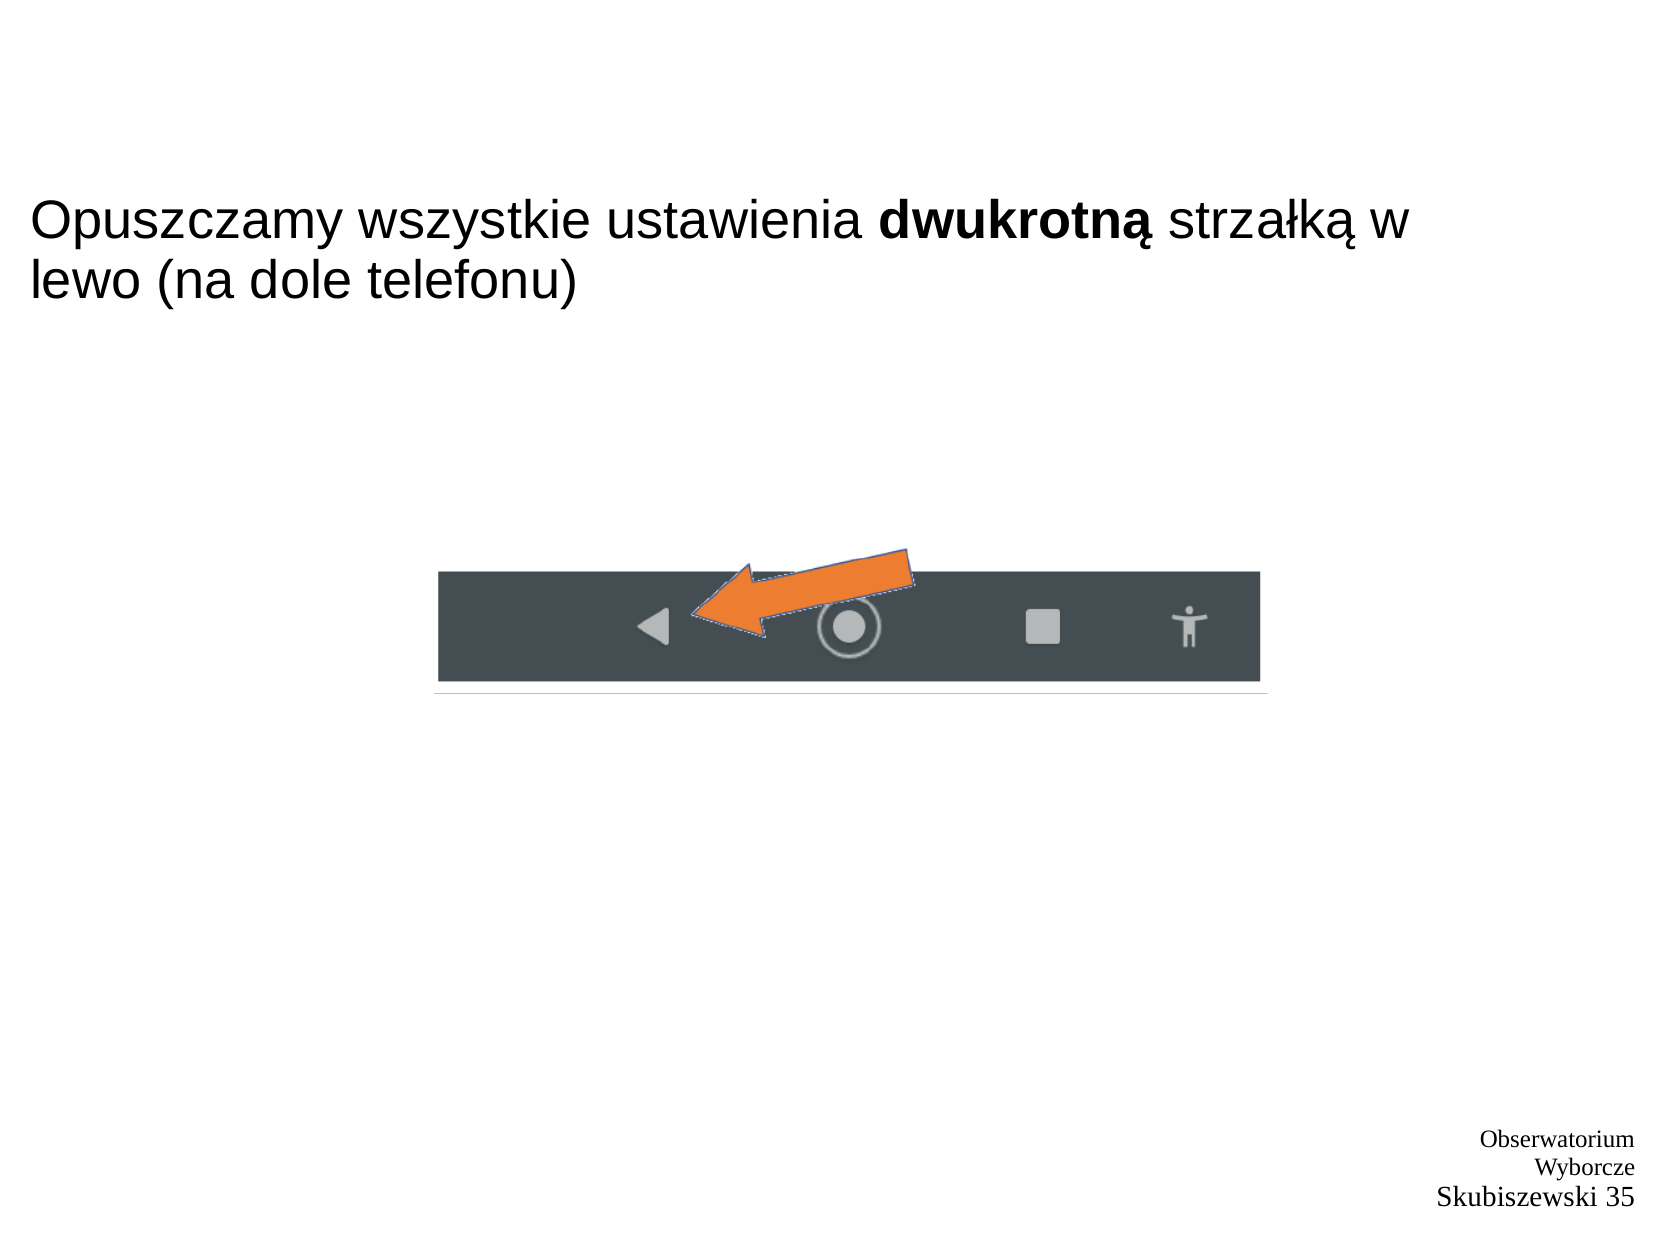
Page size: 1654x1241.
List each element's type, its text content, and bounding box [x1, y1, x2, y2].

list Opuszczamy wszystkie ustawienia dwukrotną strzałką w lewo (na dole telefonu) [30, 105, 1531, 511]
picture [434, 536, 1268, 694]
